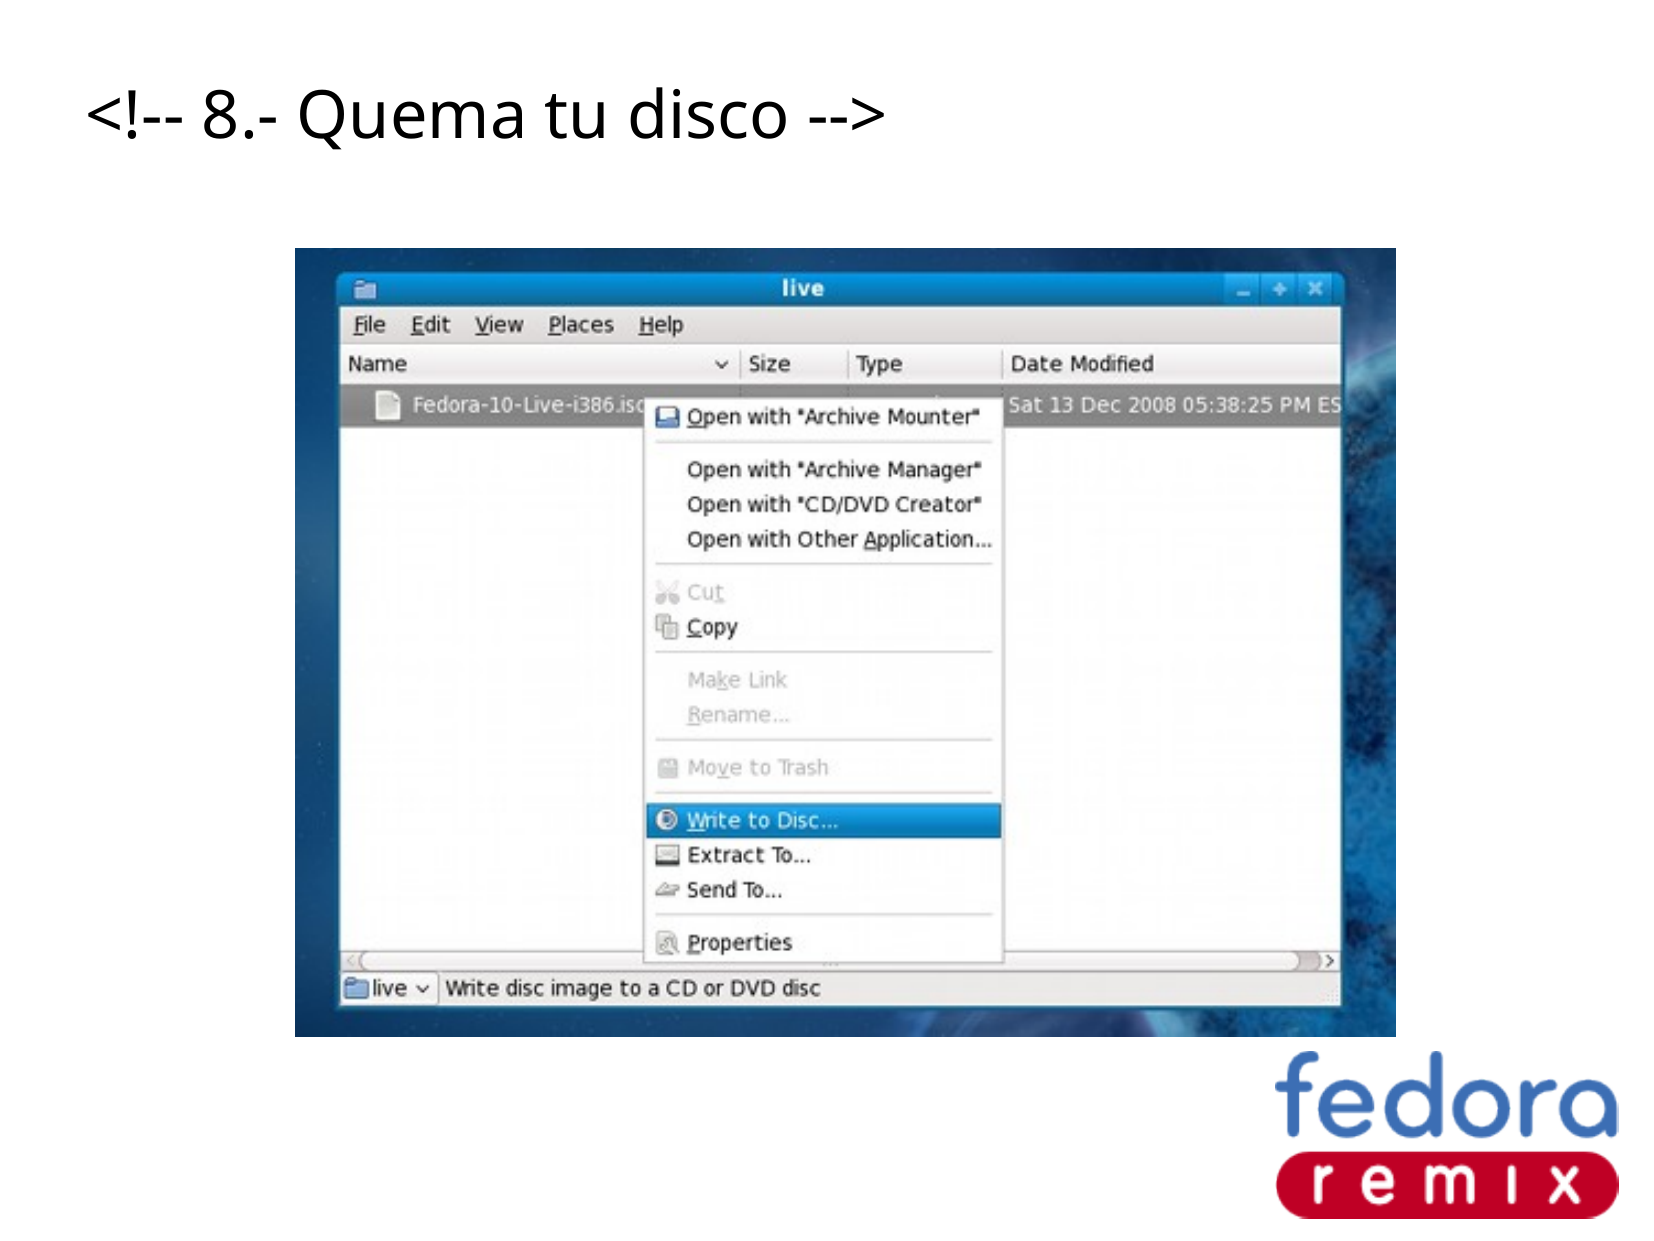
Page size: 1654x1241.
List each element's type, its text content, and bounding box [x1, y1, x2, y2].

picture [1275, 1051, 1619, 1219]
list <!-- 8.- Quema tu disco --> [14, 67, 1576, 146]
picture [295, 248, 1396, 1037]
